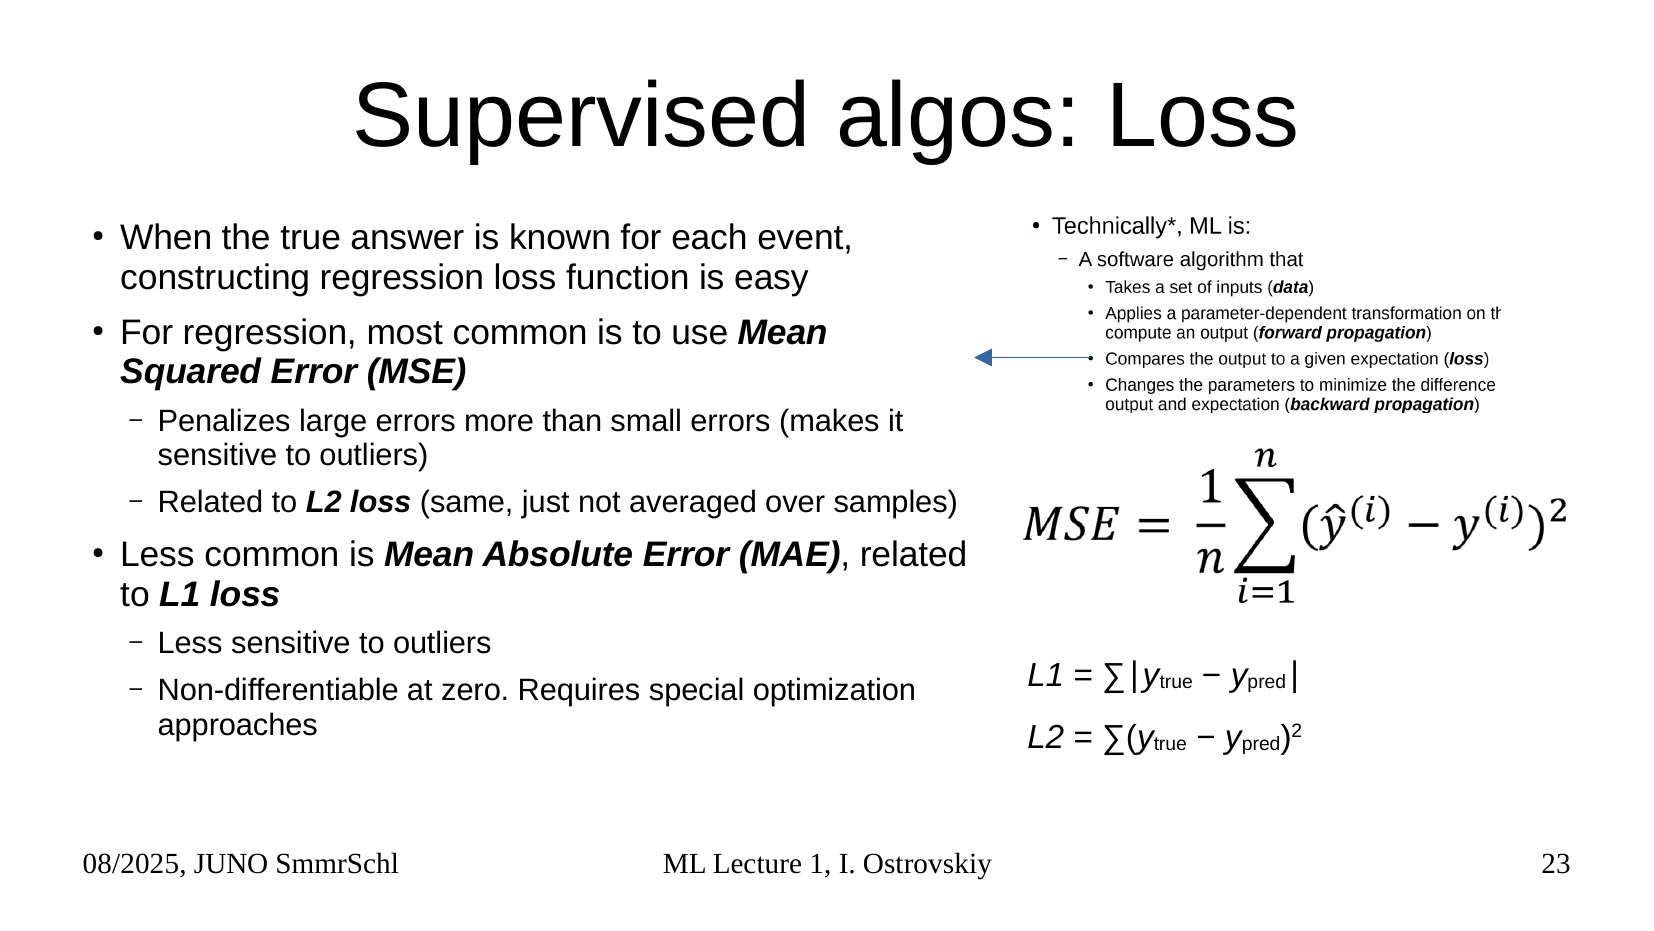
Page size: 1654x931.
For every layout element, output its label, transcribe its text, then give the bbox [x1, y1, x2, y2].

title Supervised algos: Loss [82, 37, 1571, 193]
list When the true answer is known for each event, constructing regression loss function is easy For regression, most common is to use Mean Squared Error (MSE) Penalizes large errors more than small errors (makes it sensitive to outliers) Related to L2 loss (same, just not averaged over samples) Less common is Mean Absolute Error (MAE), related to L1 loss Less sensitive to outliers Non-differentiable at zero. Requires special optimization approaches [82, 217, 976, 758]
text_box L1 = ∑∣ytrue ​− ypred​∣ L2 = ∑(ytrue ​− ypred)2 [1012, 649, 1463, 763]
picture [1018, 445, 1570, 603]
picture [1032, 214, 1501, 413]
